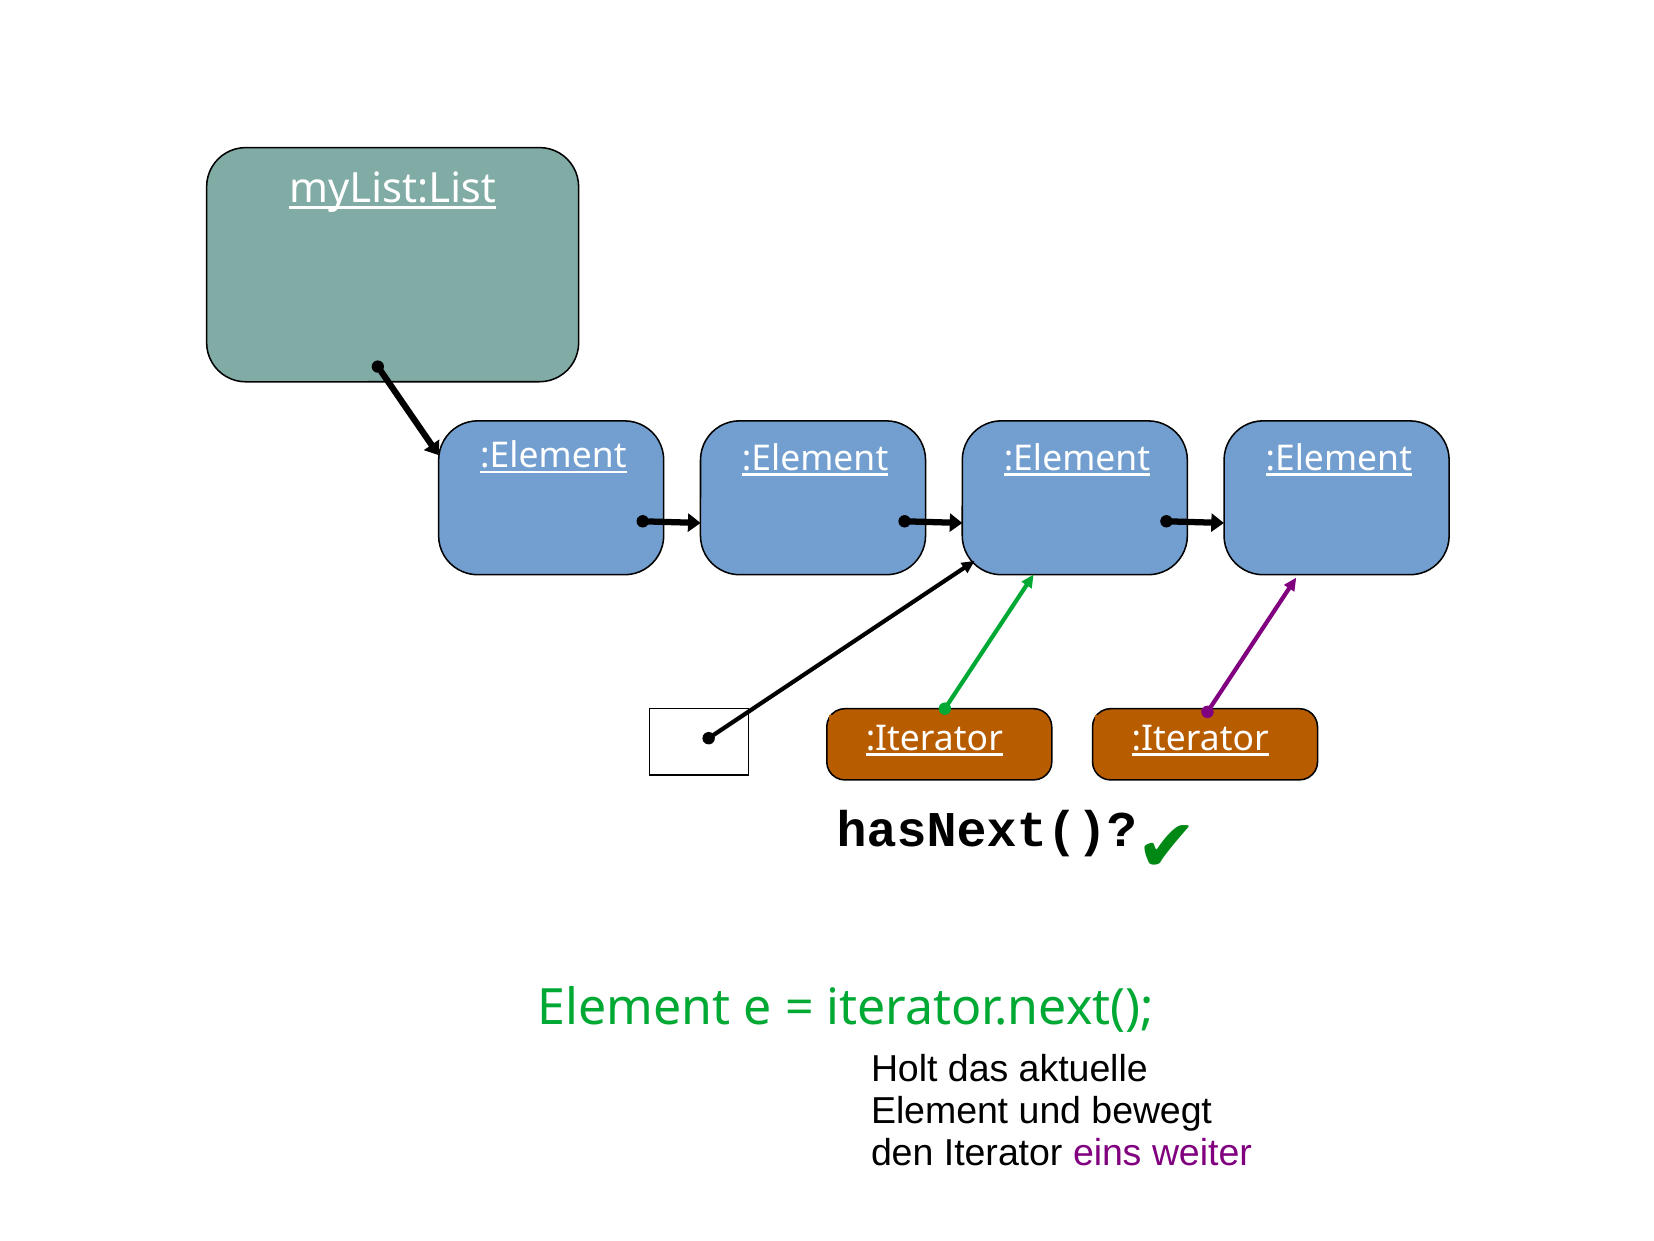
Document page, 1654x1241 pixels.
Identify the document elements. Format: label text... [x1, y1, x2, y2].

text_box [700, 435, 926, 575]
text_box [710, 420, 916, 434]
text_box [826, 708, 1052, 780]
text_box :Iterator [829, 715, 1041, 745]
text_box :Element [1233, 434, 1445, 499]
text_box [1092, 708, 1318, 780]
text_box [1224, 435, 1450, 575]
text_box [438, 435, 664, 575]
text_box :Element [447, 432, 660, 497]
text_box [962, 435, 1188, 575]
text_box [450, 420, 652, 432]
text_box [1097, 708, 1202, 715]
text_box [972, 420, 1178, 434]
text_box [831, 708, 941, 715]
text_box Element e = iterator.next(); [531, 974, 1515, 1060]
text_box [1234, 420, 1440, 434]
text_box ✔ [1122, 786, 1213, 886]
text_box [216, 147, 569, 161]
text_box Holt das aktuelle Element und bewegt den Iterator eins weiter [856, 1040, 1270, 1182]
text_box :Element [709, 434, 921, 499]
text_box hasNext()? [821, 797, 1122, 869]
text_box myList:List [206, 161, 579, 233]
text_box [206, 233, 579, 382]
text_box :Iterator [1094, 715, 1307, 745]
text_box :Element [971, 434, 1183, 499]
